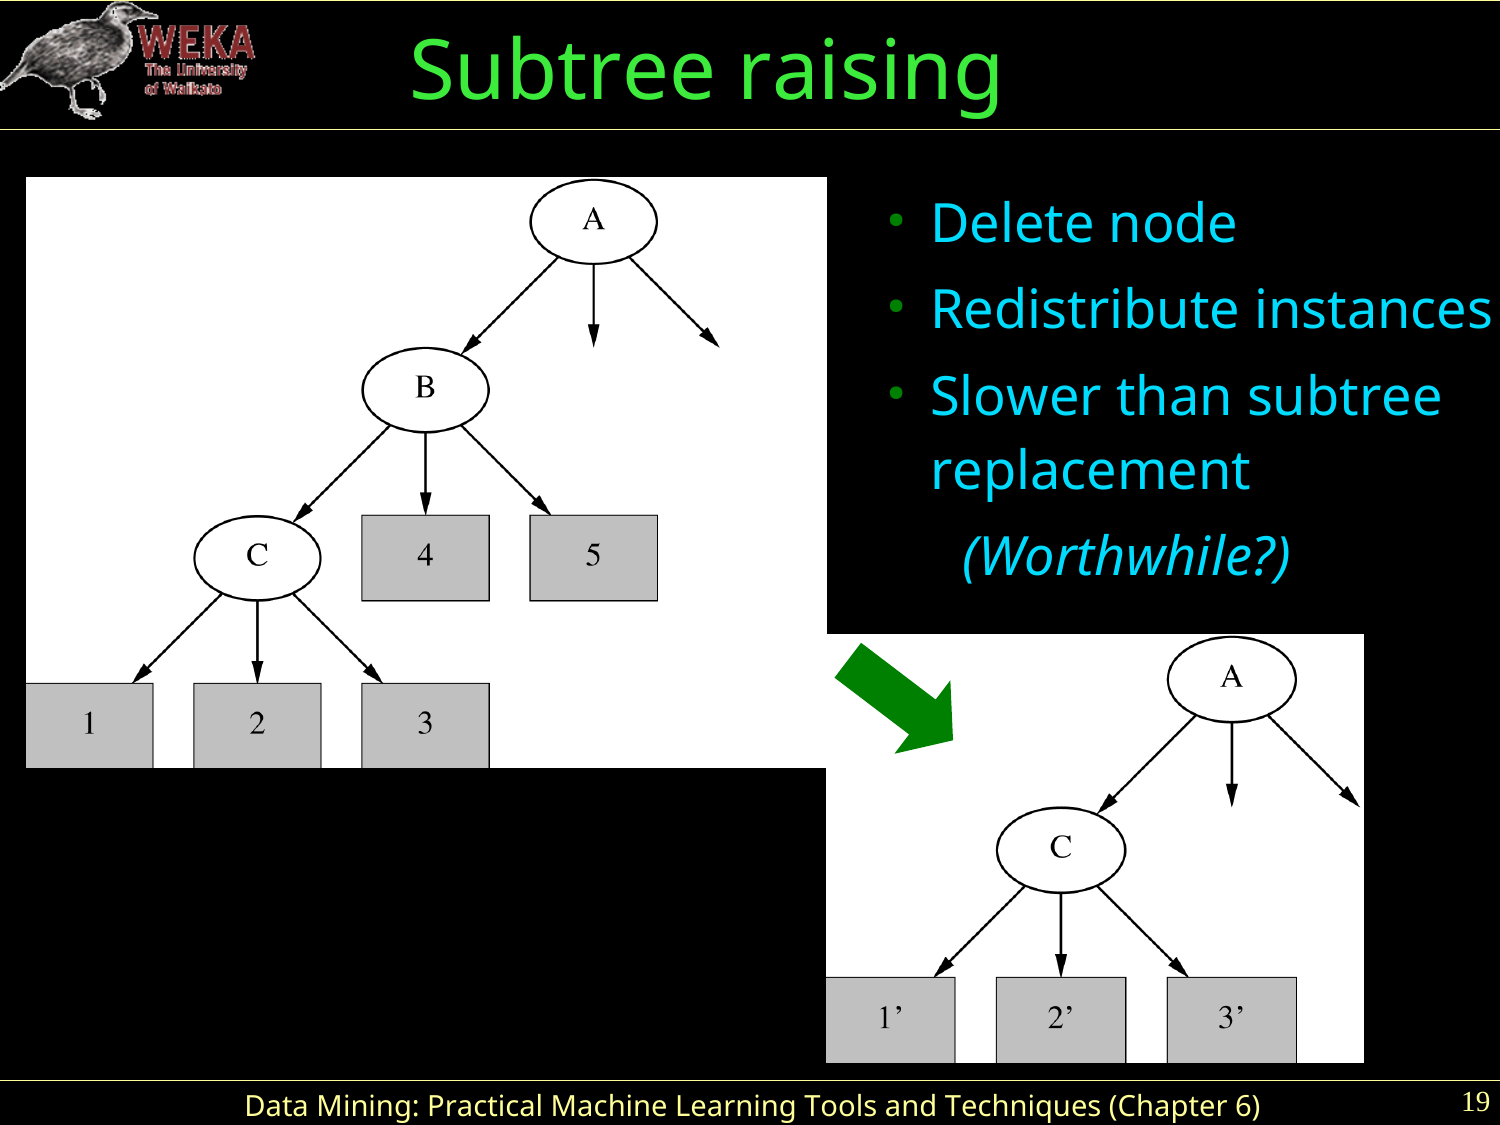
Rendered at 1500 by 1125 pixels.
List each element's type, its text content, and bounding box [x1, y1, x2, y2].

chart [826, 634, 1364, 1063]
picture [26, 177, 827, 768]
text_box [838, 647, 950, 749]
list Delete node Redistribute instances Slower than subtree replacement (Worthwhile?) [872, 177, 1500, 535]
picture [0, 1, 88, 129]
title Subtree raising [88, 0, 1327, 148]
